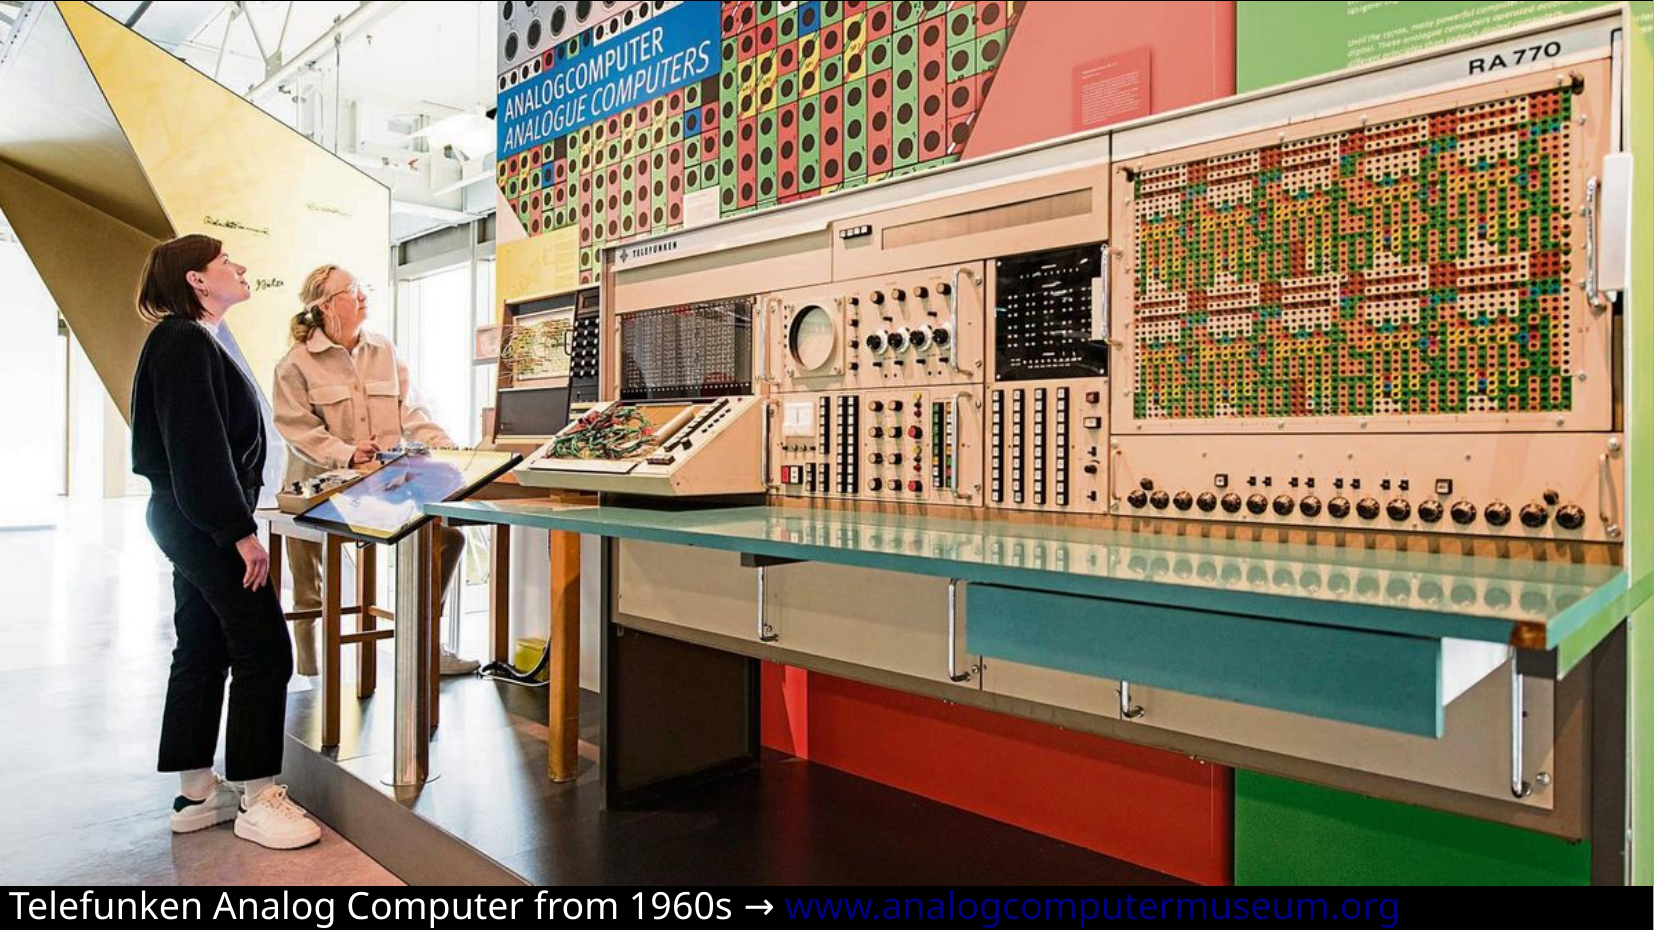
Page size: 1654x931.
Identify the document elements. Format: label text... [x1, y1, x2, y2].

picture [0, 1, 1654, 886]
text_box Telefunken Analog Computer from 1960s → www.analogcomputermuseum.org [0, 872, 1560, 931]
